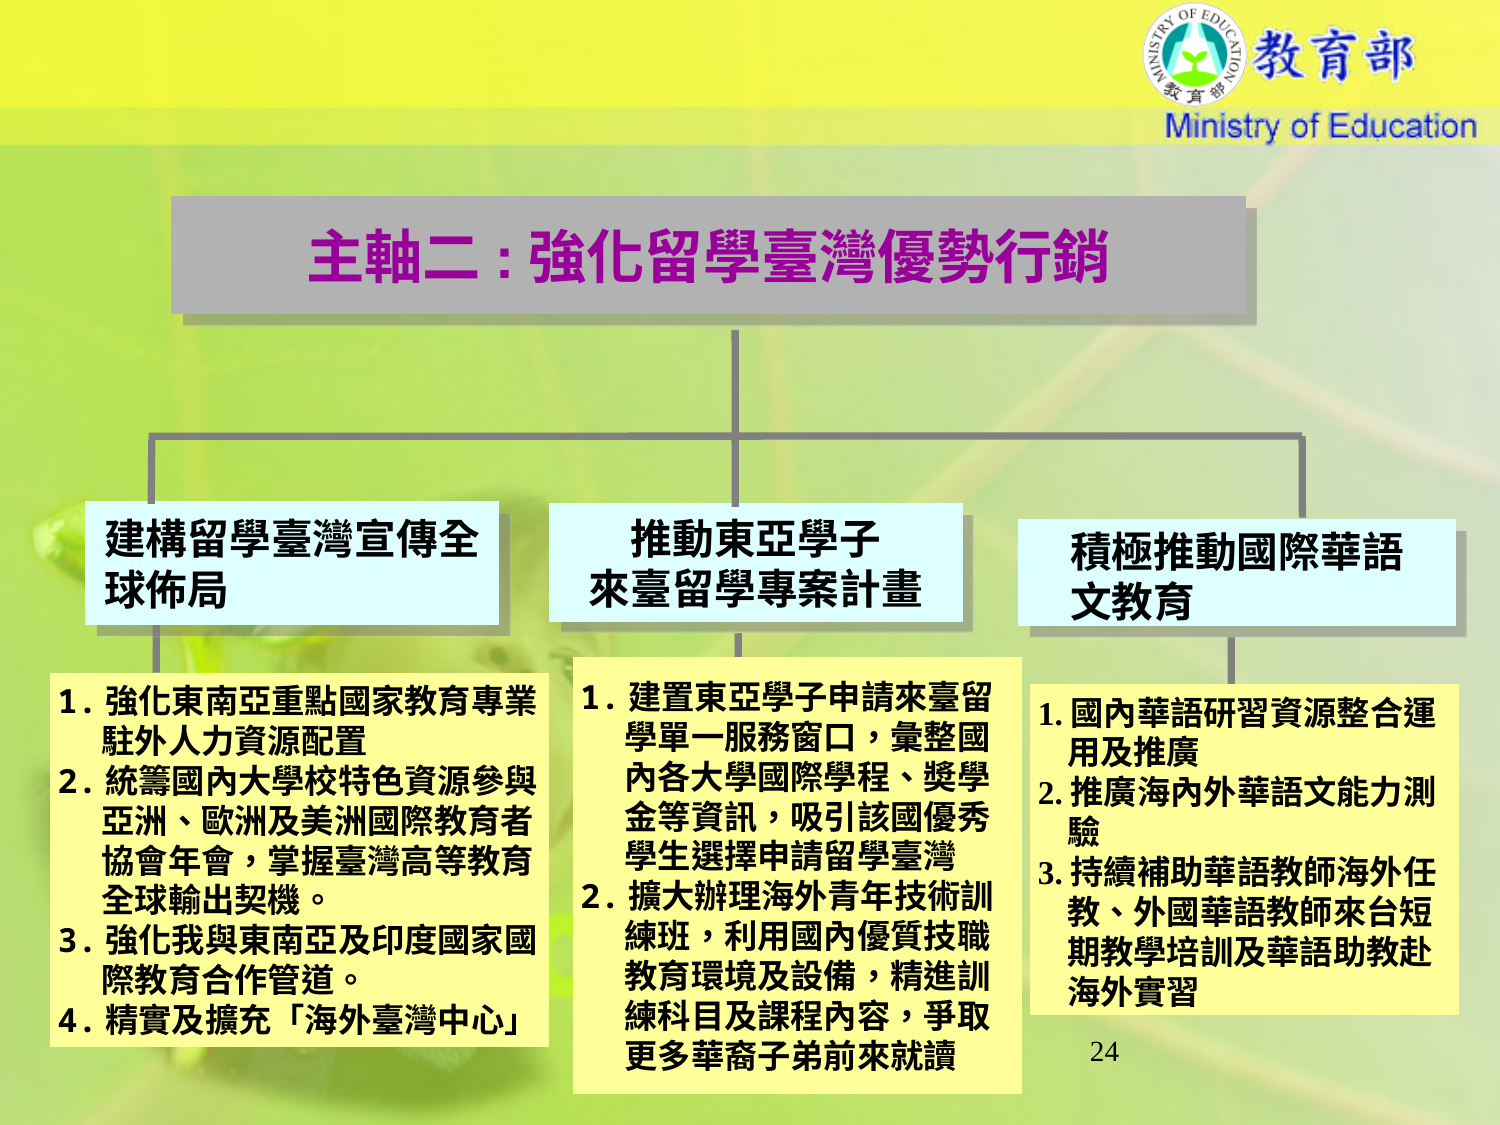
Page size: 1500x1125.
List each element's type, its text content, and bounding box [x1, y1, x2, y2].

text_box 推動東亞學子 來臺留學專案計畫 [549, 503, 963, 622]
text_box 主軸二:強化留學臺灣優勢行銷 [171, 196, 1246, 314]
text_box 積極推動國際華語 文教育 [1018, 519, 1456, 626]
text_box 1.國內華語研習資源整合運用及推廣 2.推廣海內外華語文能力測驗 3.持續補助華語教師海外任教、外國華語教師來台短期教學培訓及華語助教赴海外實習 [1030, 684, 1459, 1015]
text_box 1.建置東亞學子申請來臺留學單一服務窗口，彙整國內各大學國際學程、奬學金等資訊，吸引該國優秀學生選擇申請留學臺灣 2.擴大辦理海外青年技術訓練班，利用國內優質技職教育環境及設備，精進訓練科目及課程內容，爭取更多華裔子弟前來就讀 [573, 657, 1022, 1094]
text_box 1.強化東南亞重點國家教育專業駐外人力資源配置 2.統籌國內大學校特色資源參與亞洲、歐洲及美洲國際教育者協會年會，掌握臺灣高等教育全球輸出契機。 3.強化我與東南亞及印度國家國際教育合作管道。 4.精實及擴充「海外臺灣中心」 [50, 673, 549, 1047]
text_box 建構留學臺灣宣傳全球佈局 [85, 501, 499, 625]
text_box [1074, 1025, 1388, 1101]
